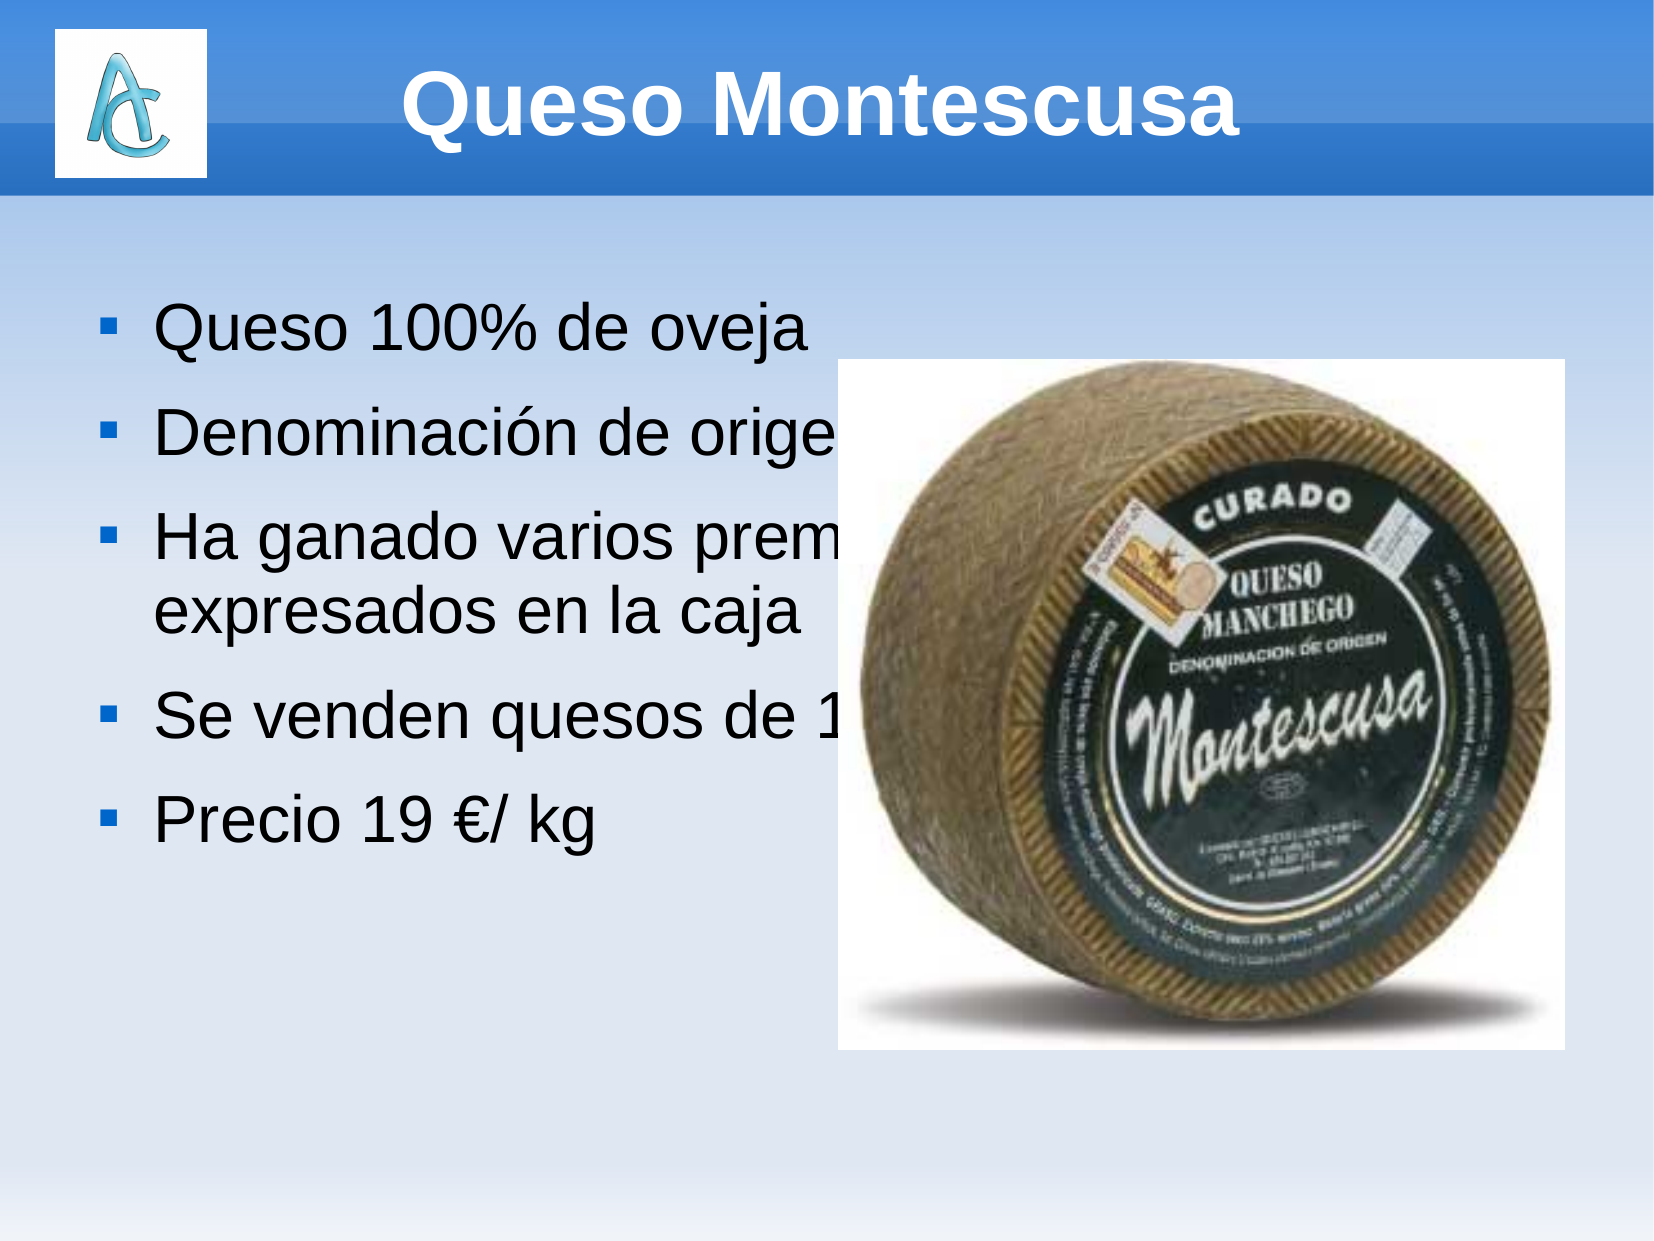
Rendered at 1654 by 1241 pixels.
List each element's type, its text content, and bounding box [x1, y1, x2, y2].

title Queso Montescusa [76, 0, 1565, 208]
picture [0, 0, 1654, 1241]
list Queso 100% de oveja Denominación de origen Ha ganado varios premios que vienen expresados en la caja Se venden quesos de 1, 2 y 3 kilos Precio 19 €/ kg [82, 290, 809, 1157]
